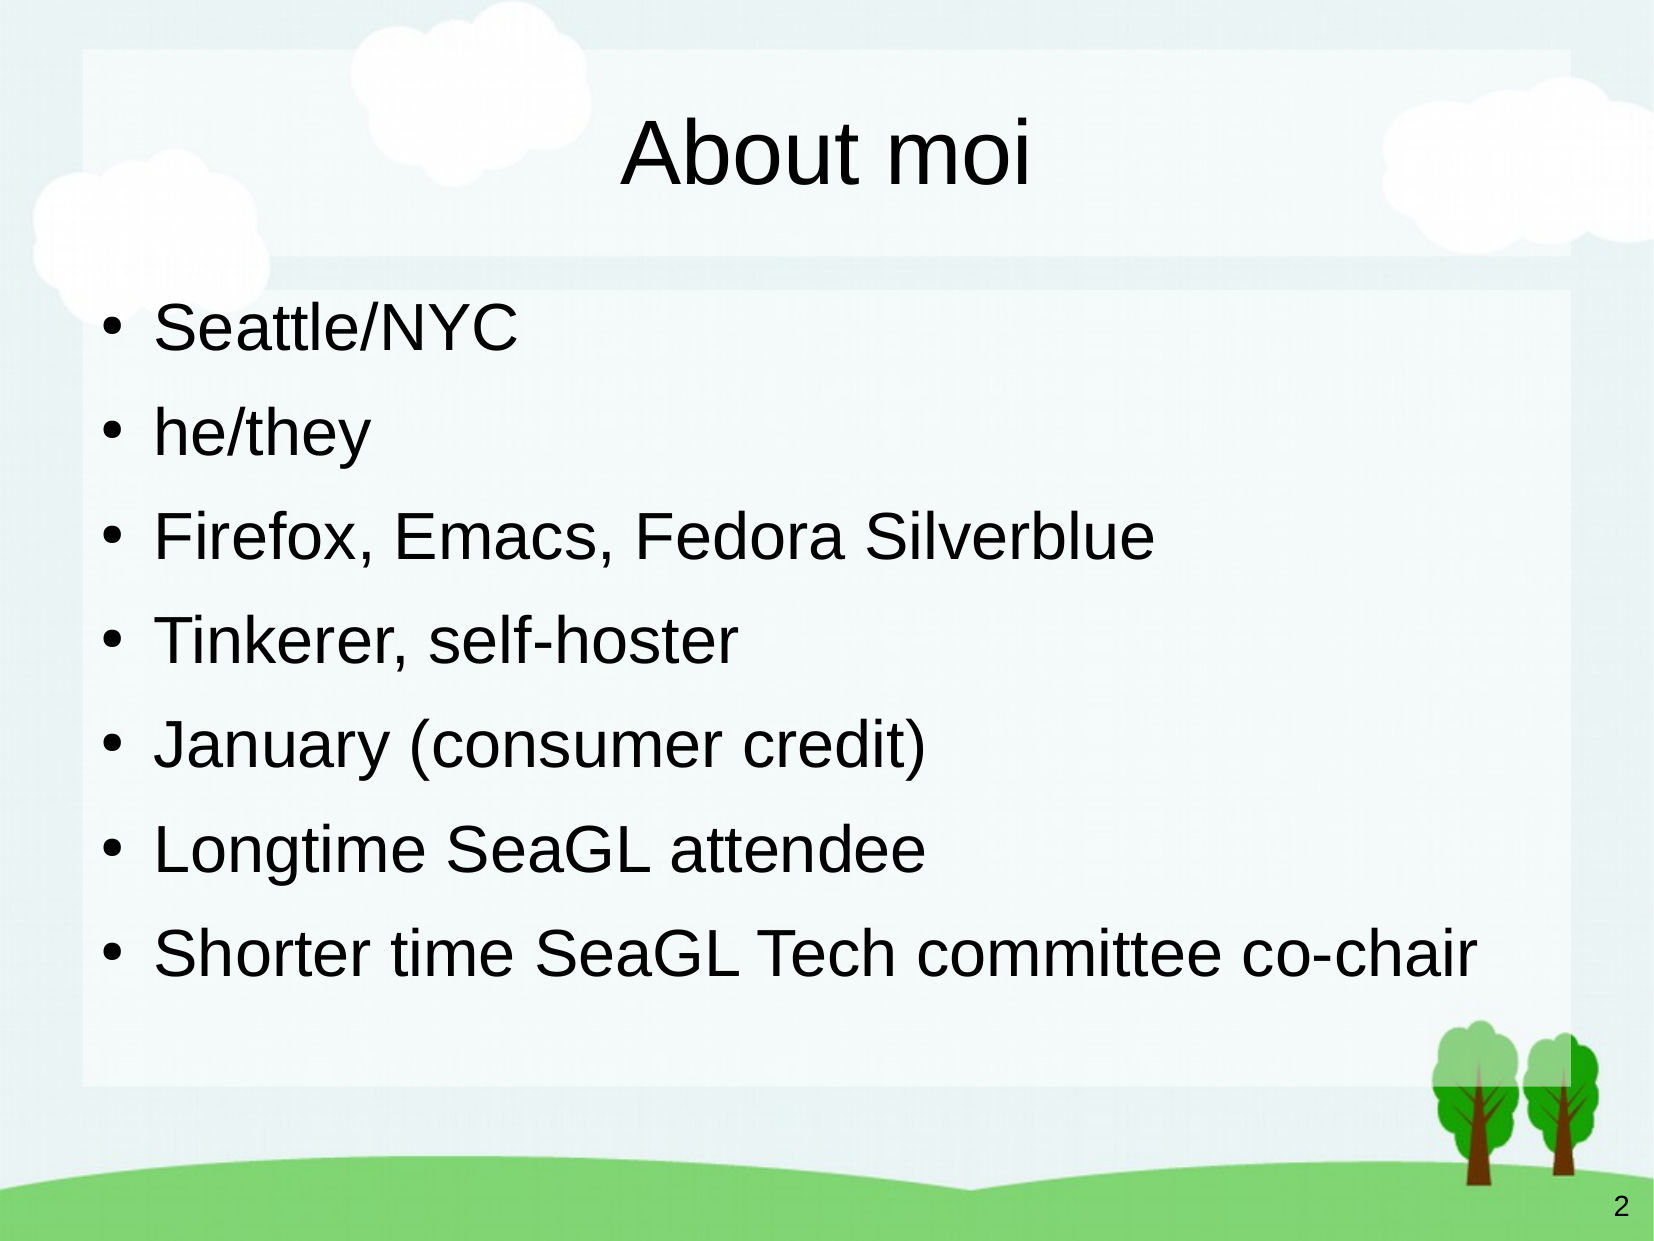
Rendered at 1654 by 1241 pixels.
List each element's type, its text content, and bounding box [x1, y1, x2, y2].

picture [0, 0, 1654, 1241]
title About moi [82, 49, 1571, 257]
list Seattle/NYC he/they Firefox, Emacs, Fedora Silverblue Tinkerer, self-hoster January (consumer credit) Longtime SeaGL attendee Shorter time SeaGL Tech committee co-chair [82, 290, 1571, 1087]
